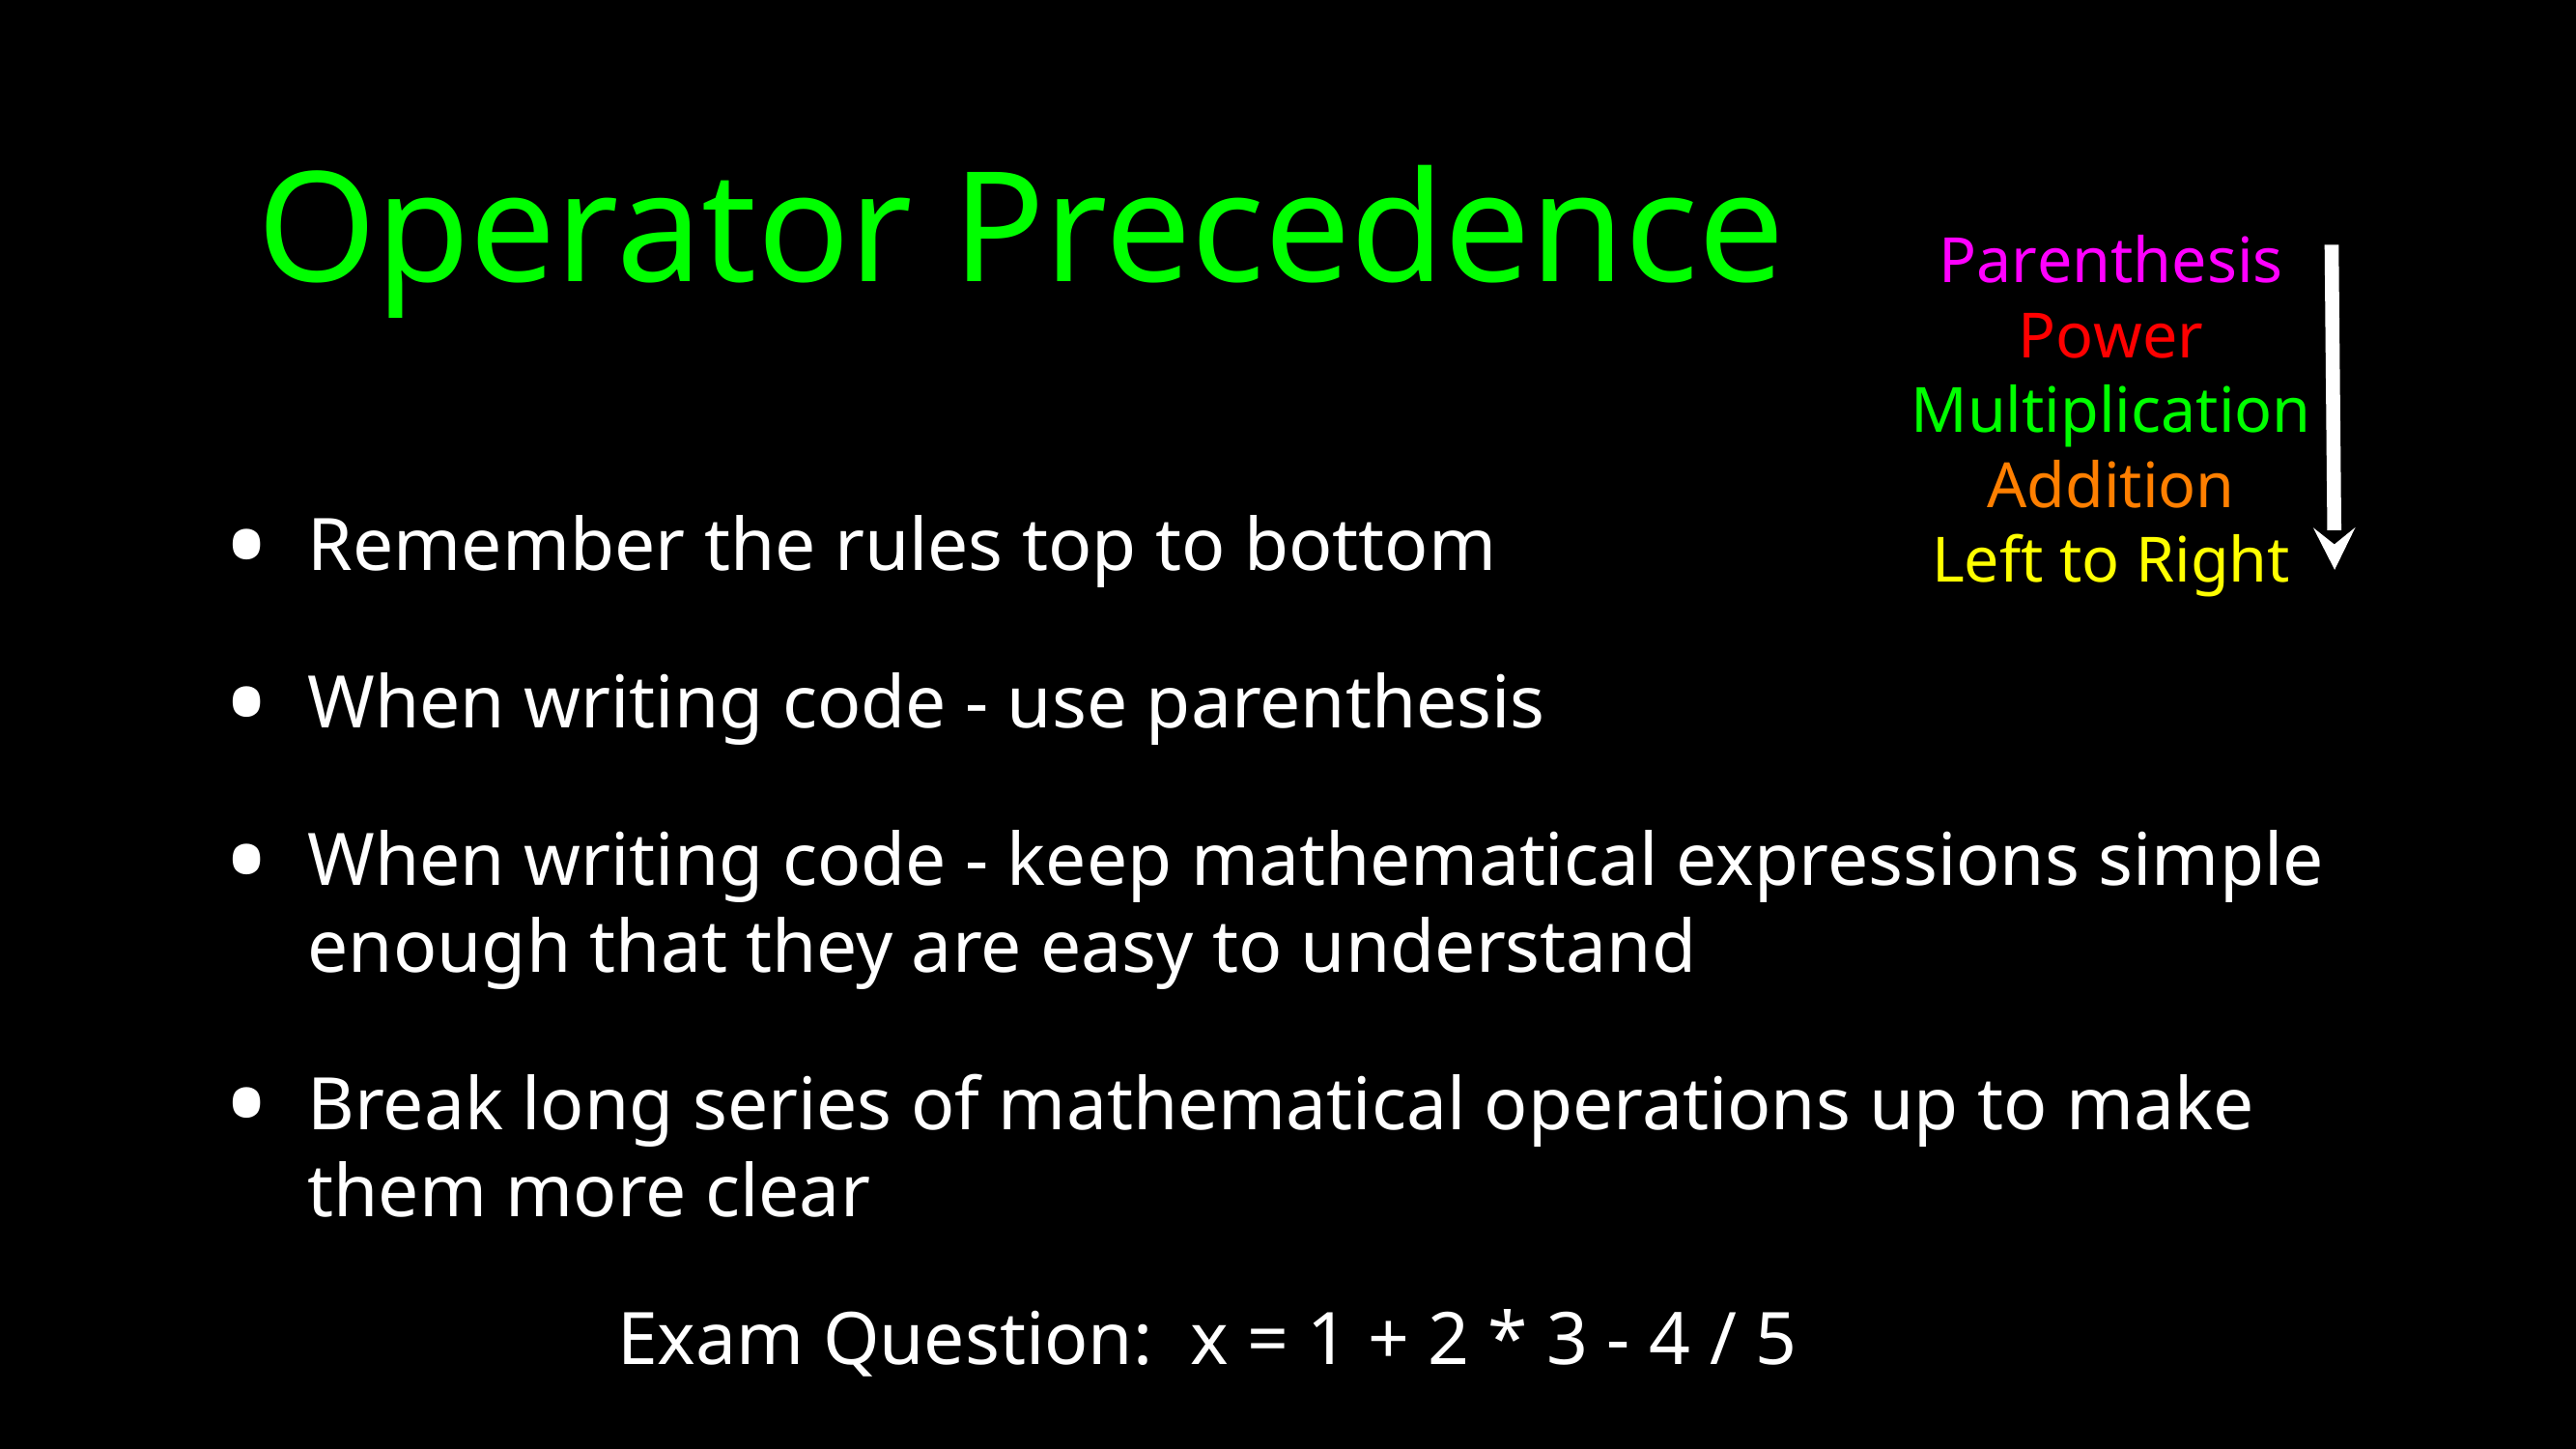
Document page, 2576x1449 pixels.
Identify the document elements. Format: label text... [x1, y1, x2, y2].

text_box Parenthesis Power Multiplication Addition Left to Right [1911, 220, 2311, 595]
list Remember the rules top to bottom When writing code - use parenthesis When writing code - keep mathematical expressions simple enough that they are easy to understand Break long series of mathematical operations up to make them more clear [183, 412, 2392, 1317]
title Operator Precedence [183, 38, 1859, 403]
text_box Exam Question: x = 1 + 2 * 3 - 4 / 5 [617, 1292, 1798, 1379]
